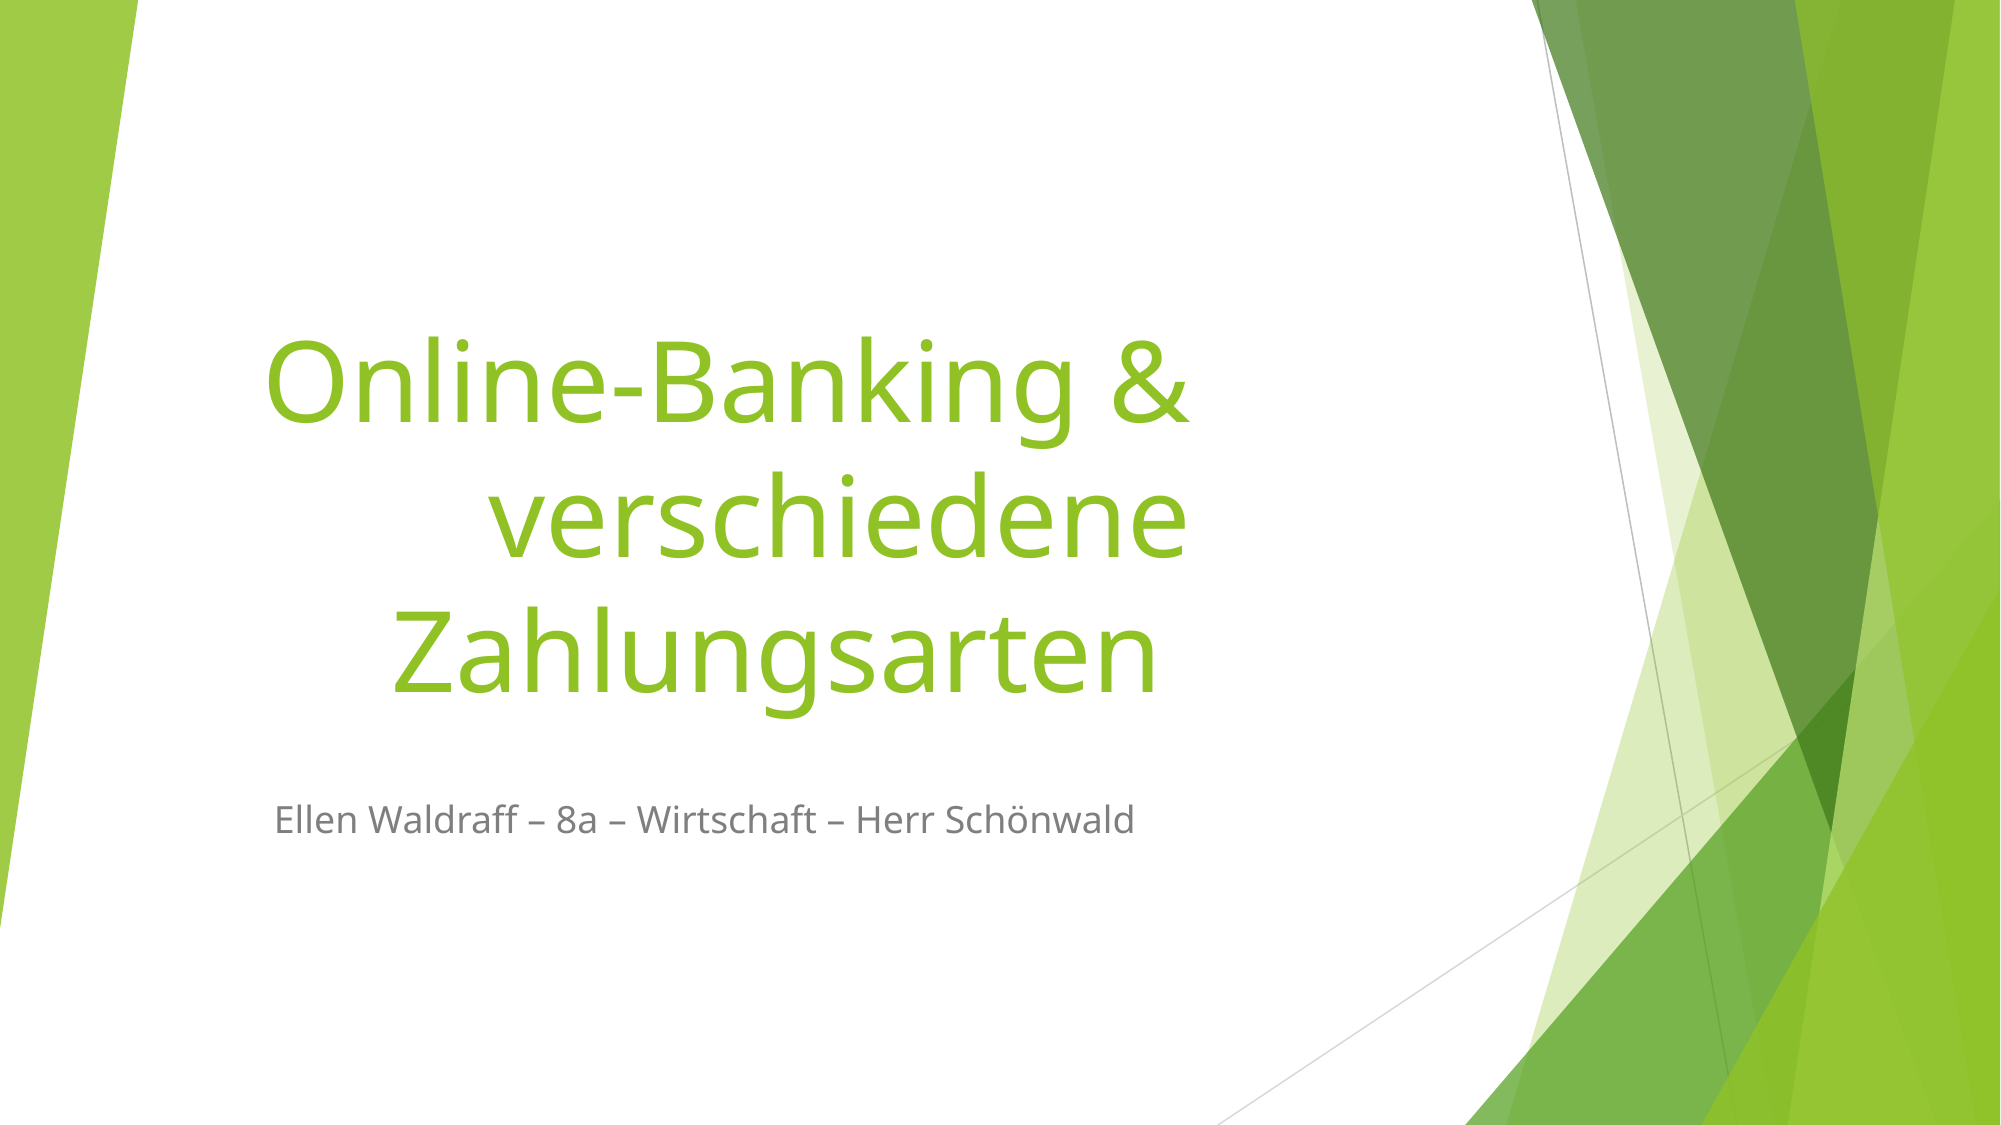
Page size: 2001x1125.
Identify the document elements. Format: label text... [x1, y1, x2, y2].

subtitle Ellen Waldraff – 8a – Wirtschaft – Herr Schönwald [258, 722, 1534, 918]
title Online-Banking & verschiedene Zahlungsarten [247, 142, 1522, 723]
